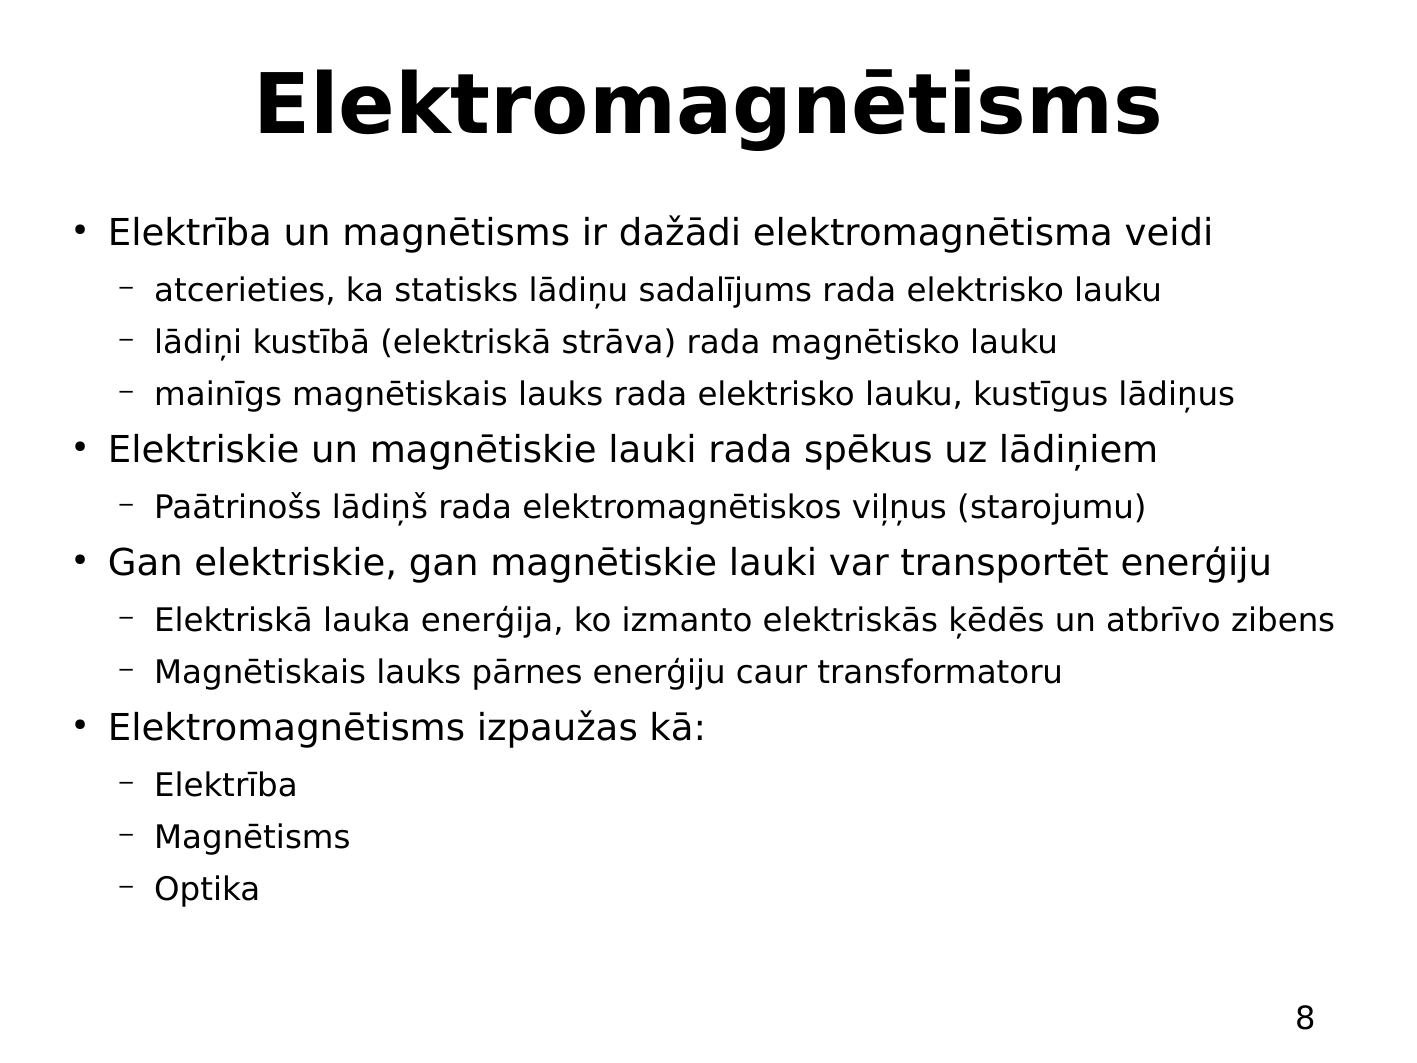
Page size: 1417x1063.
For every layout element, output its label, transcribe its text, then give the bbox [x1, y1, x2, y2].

title Elektromagnētisms [106, 11, 1311, 189]
list Elektrība un magnētisms ir dažādi elektromagnētisma veidi atcerieties, ka statisks lādiņu sadalījums rada elektrisko lauku lādiņi kustībā (elektriskā strāva) rada magnētisko lauku mainīgs magnētiskais lauks rada elektrisko lauku, kustīgus lādiņus Elektriskie un magnētiskie lauki rada spēkus uz lādiņiem Paātrinošs lādiņš rada elektromagnētiskos viļņus (starojumu) Gan elektriskie, gan magnētiskie lauki var transportēt enerģiju Elektriskā lauka enerģija, ko izmanto elektriskās ķēdēs un atbrīvo zibens Magnētiskais lauks pārnes enerģiju caur transformatoru Elektromagnētisms izpaužas kā: Elektrība Magnētisms Optika [47, 200, 1370, 945]
